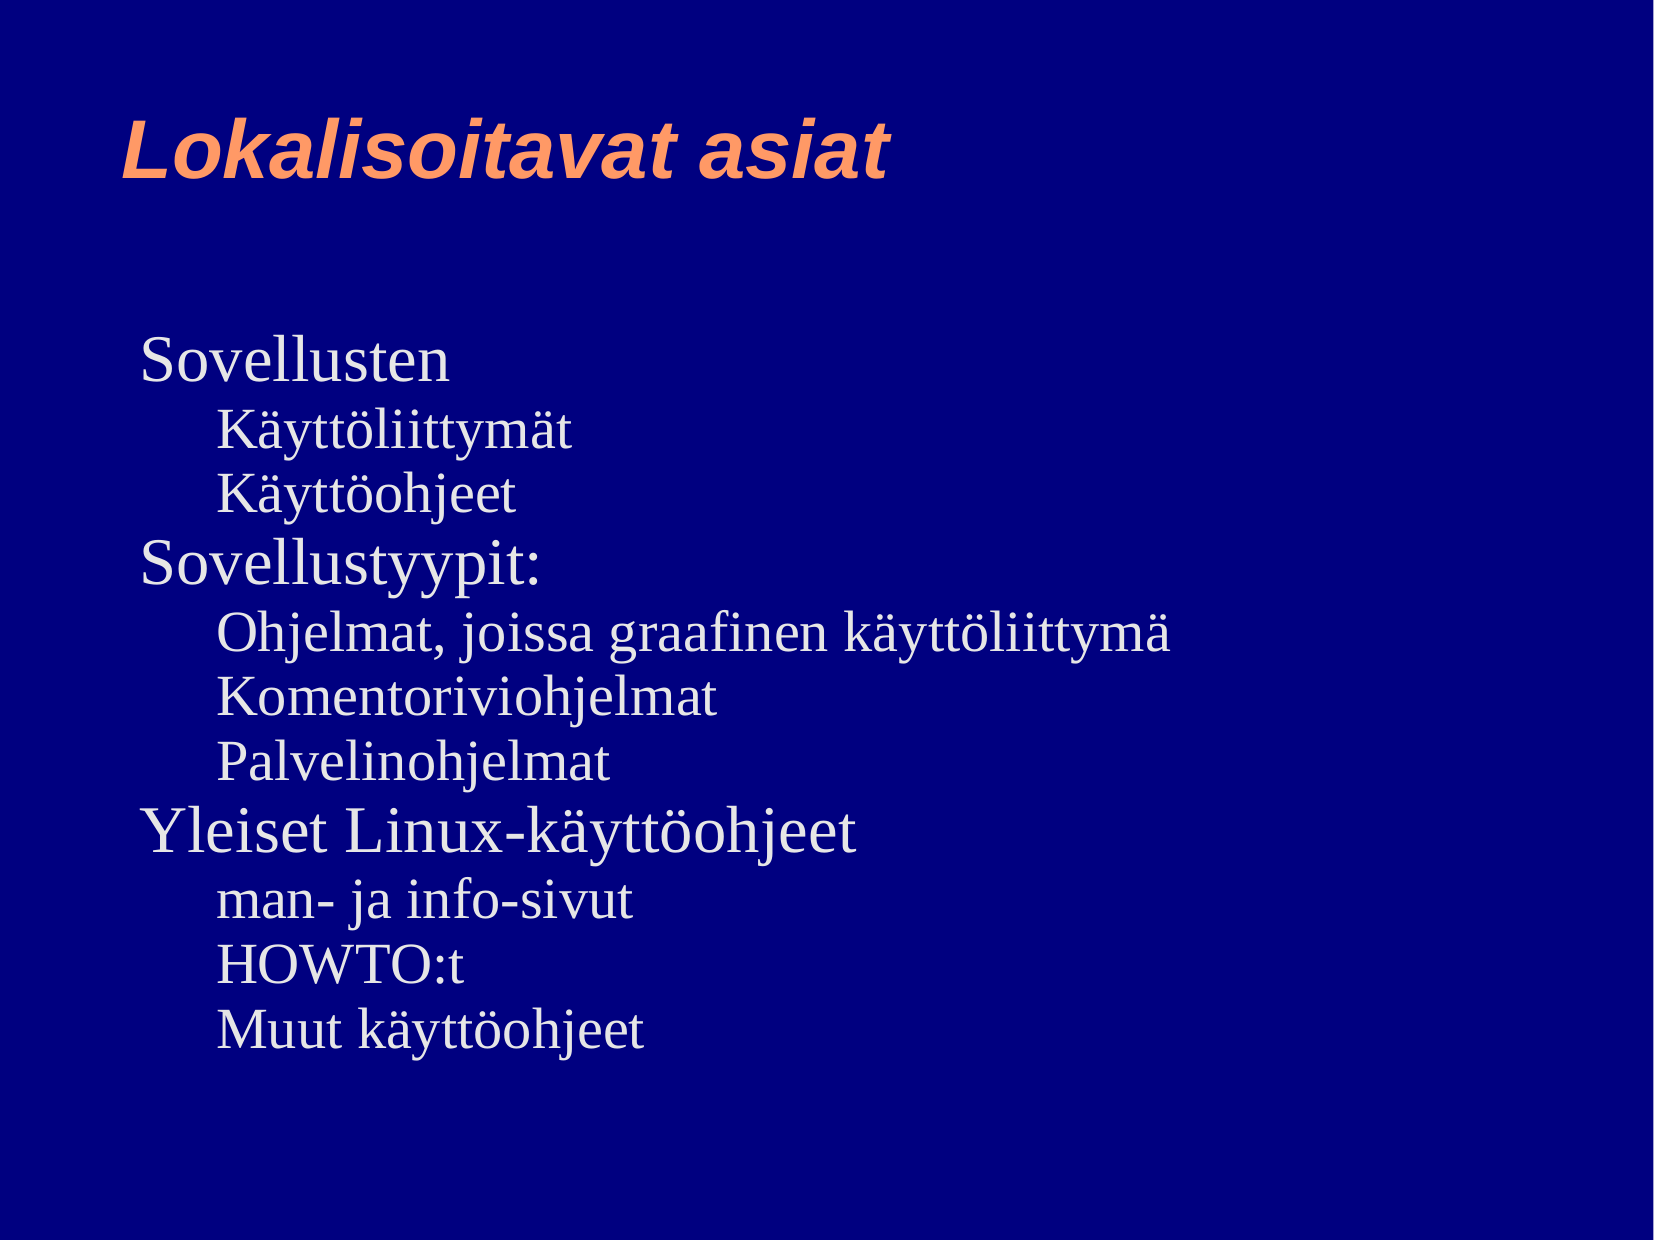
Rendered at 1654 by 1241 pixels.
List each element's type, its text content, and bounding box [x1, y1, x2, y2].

list Sovellusten Käyttöliittymät Käyttöohjeet Sovellustyypit: Ohjelmat, joissa graafinen käyttöliittymä Komentoriviohjelmat Palvelinohjelmat Yleiset Linux-käyttöohjeet man- ja info-sivut HOWTO:t Muut käyttöohjeet [121, 322, 1561, 1146]
title Lokalisoitavat asiat [121, 46, 1534, 254]
text_box [121, 336, 1536, 544]
text_box [121, 561, 1536, 1140]
